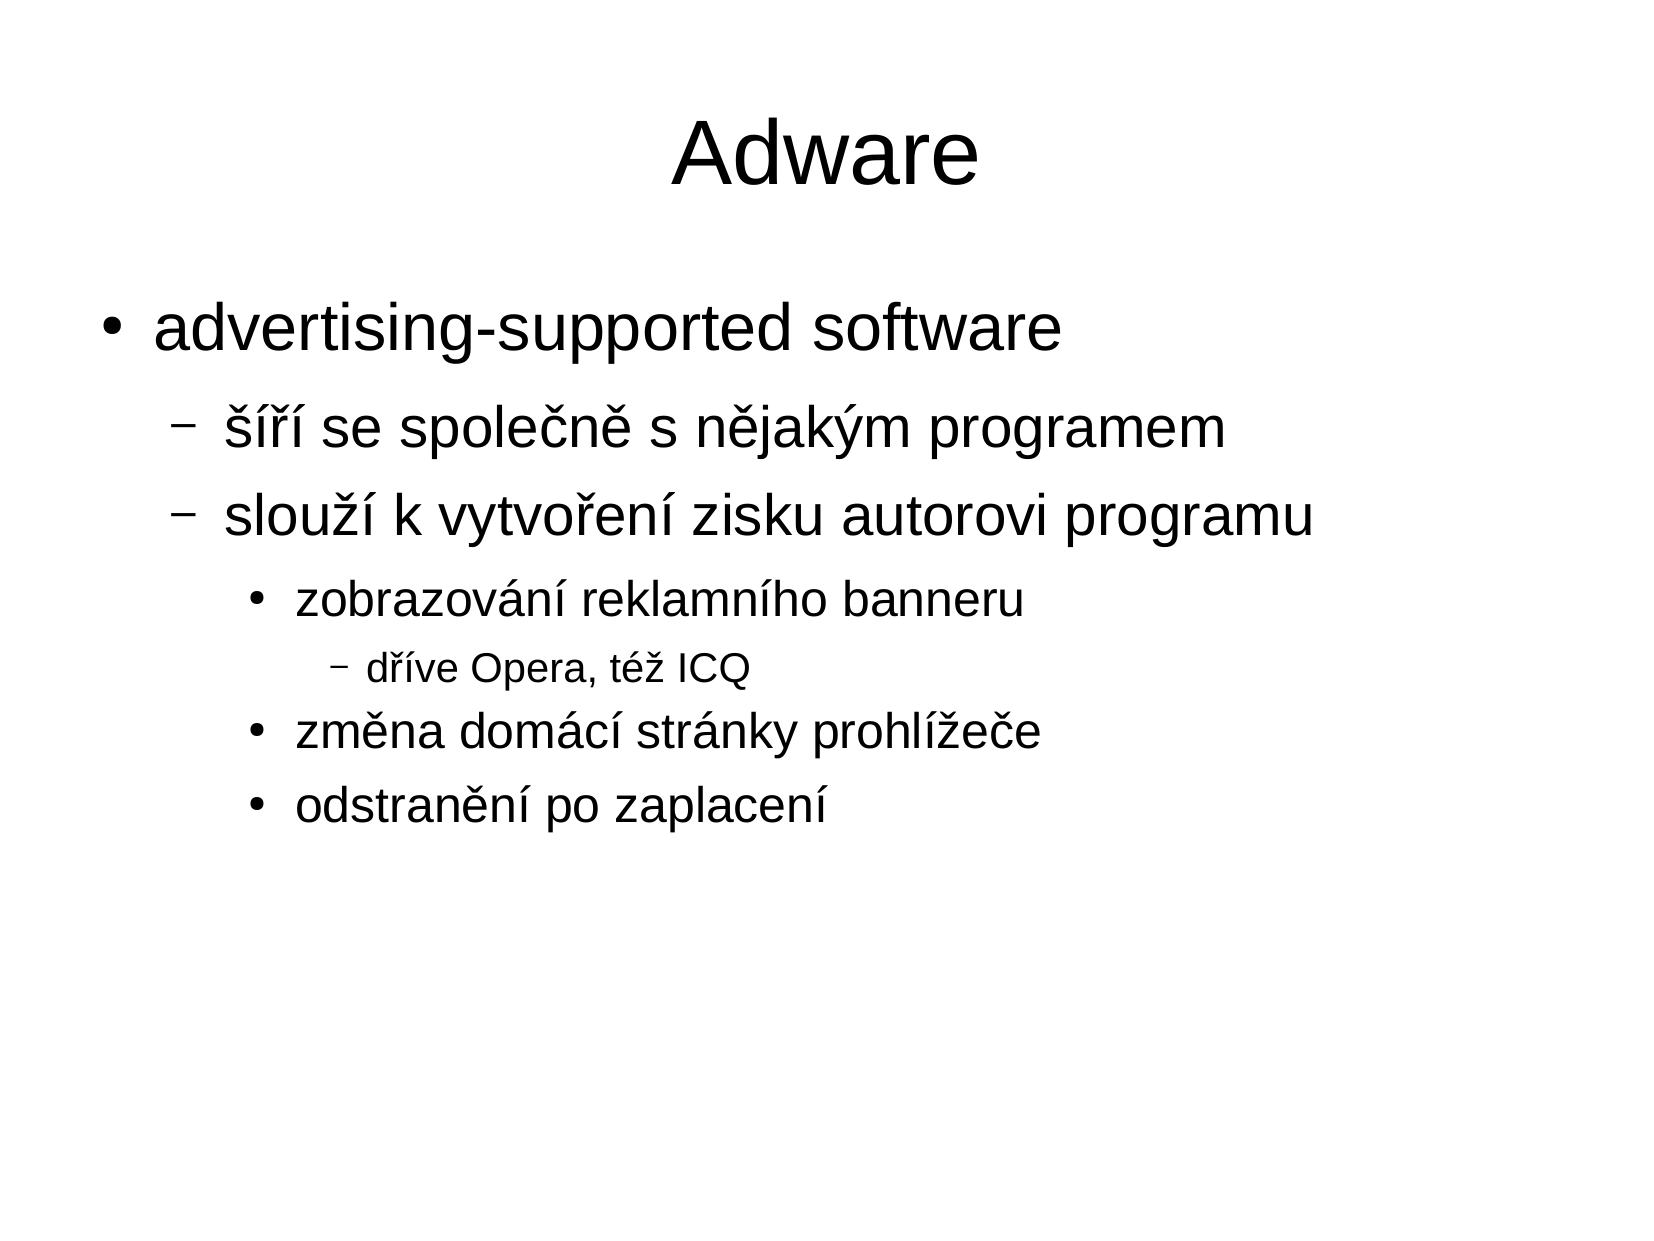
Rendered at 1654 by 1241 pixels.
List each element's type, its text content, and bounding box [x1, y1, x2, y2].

title Adware [82, 49, 1571, 257]
list advertising-supported software šíří se společně s nějakým programem slouží k vytvoření zisku autorovi programu zobrazování reklamního banneru dříve Opera, též ICQ změna domácí stránky prohlížeče odstranění po zaplacení [82, 290, 1571, 1109]
